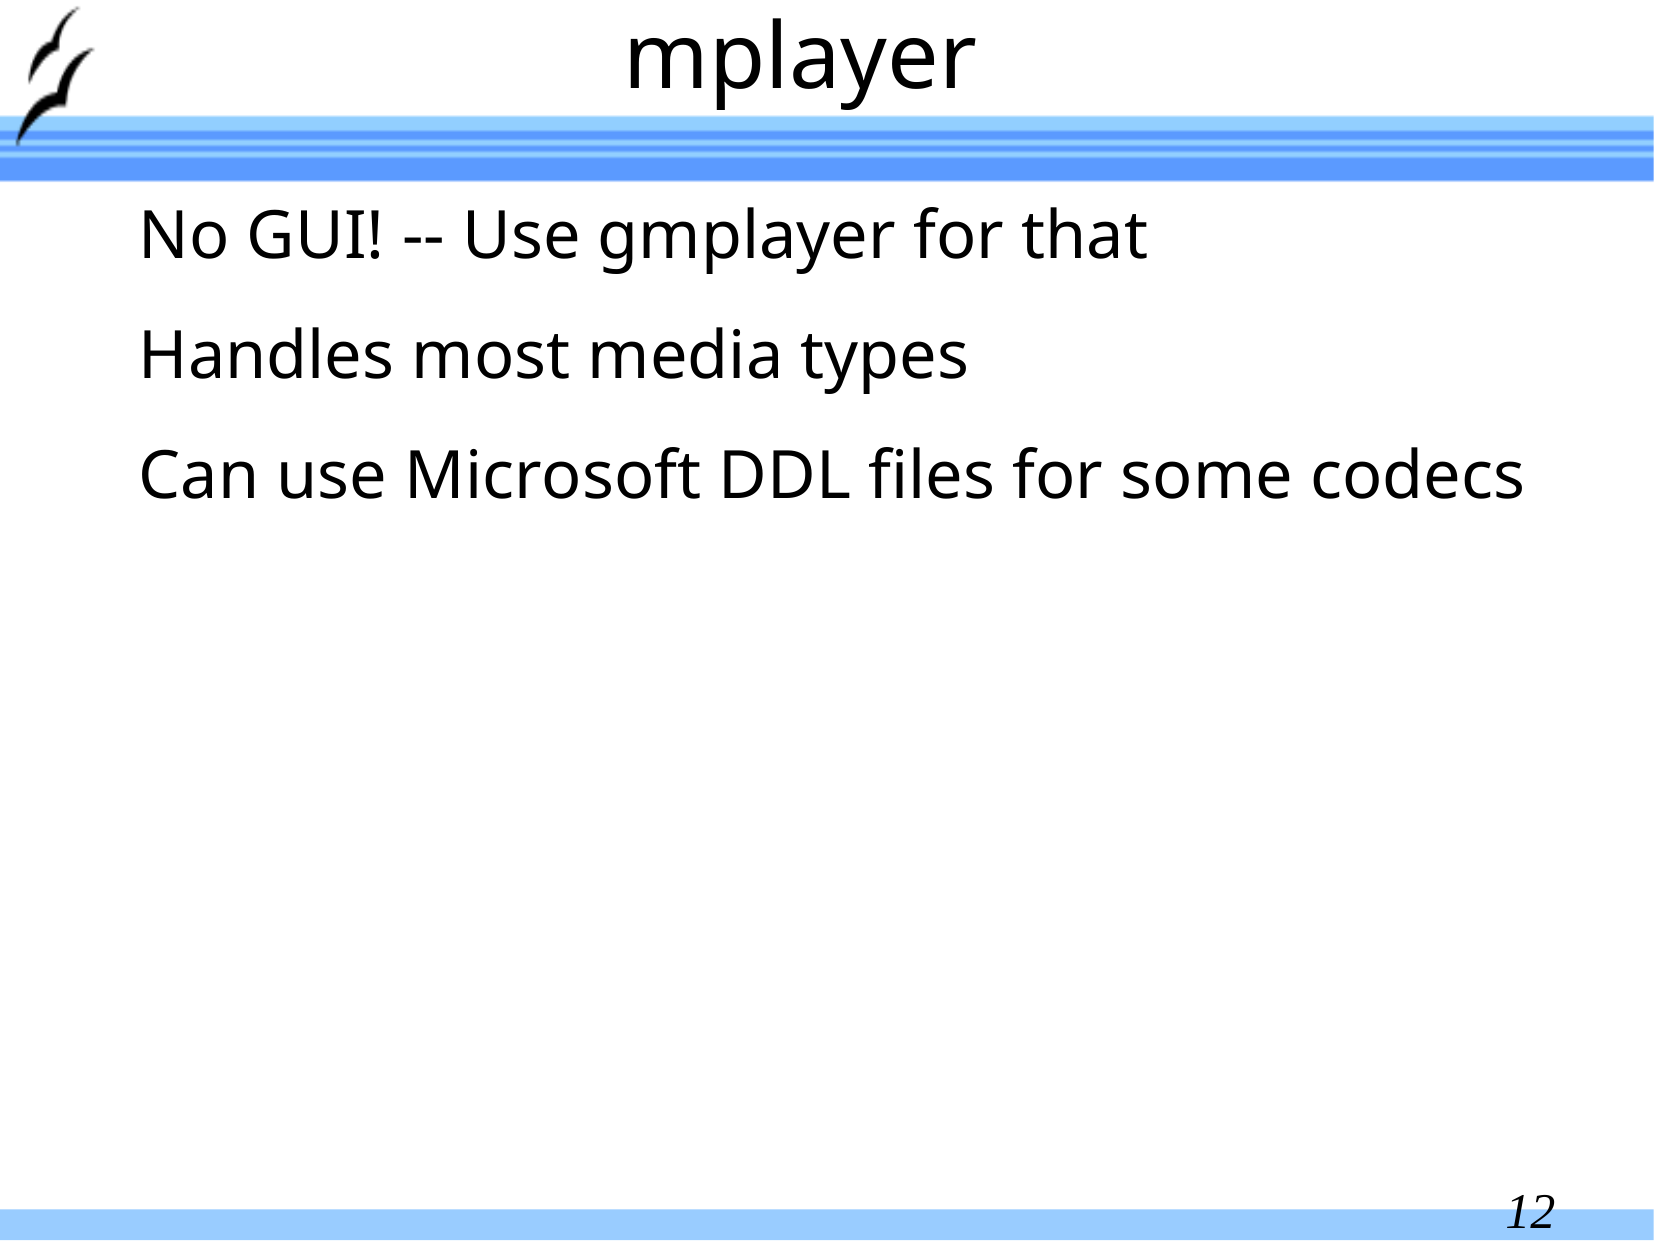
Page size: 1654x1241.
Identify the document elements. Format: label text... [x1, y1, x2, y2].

list No GUI! -- Use gmplayer for that Handles most media types Can use Microsoft DDL files for some codecs [120, 187, 1533, 1195]
title mplayer [94, 0, 1507, 121]
picture [0, 0, 1654, 188]
